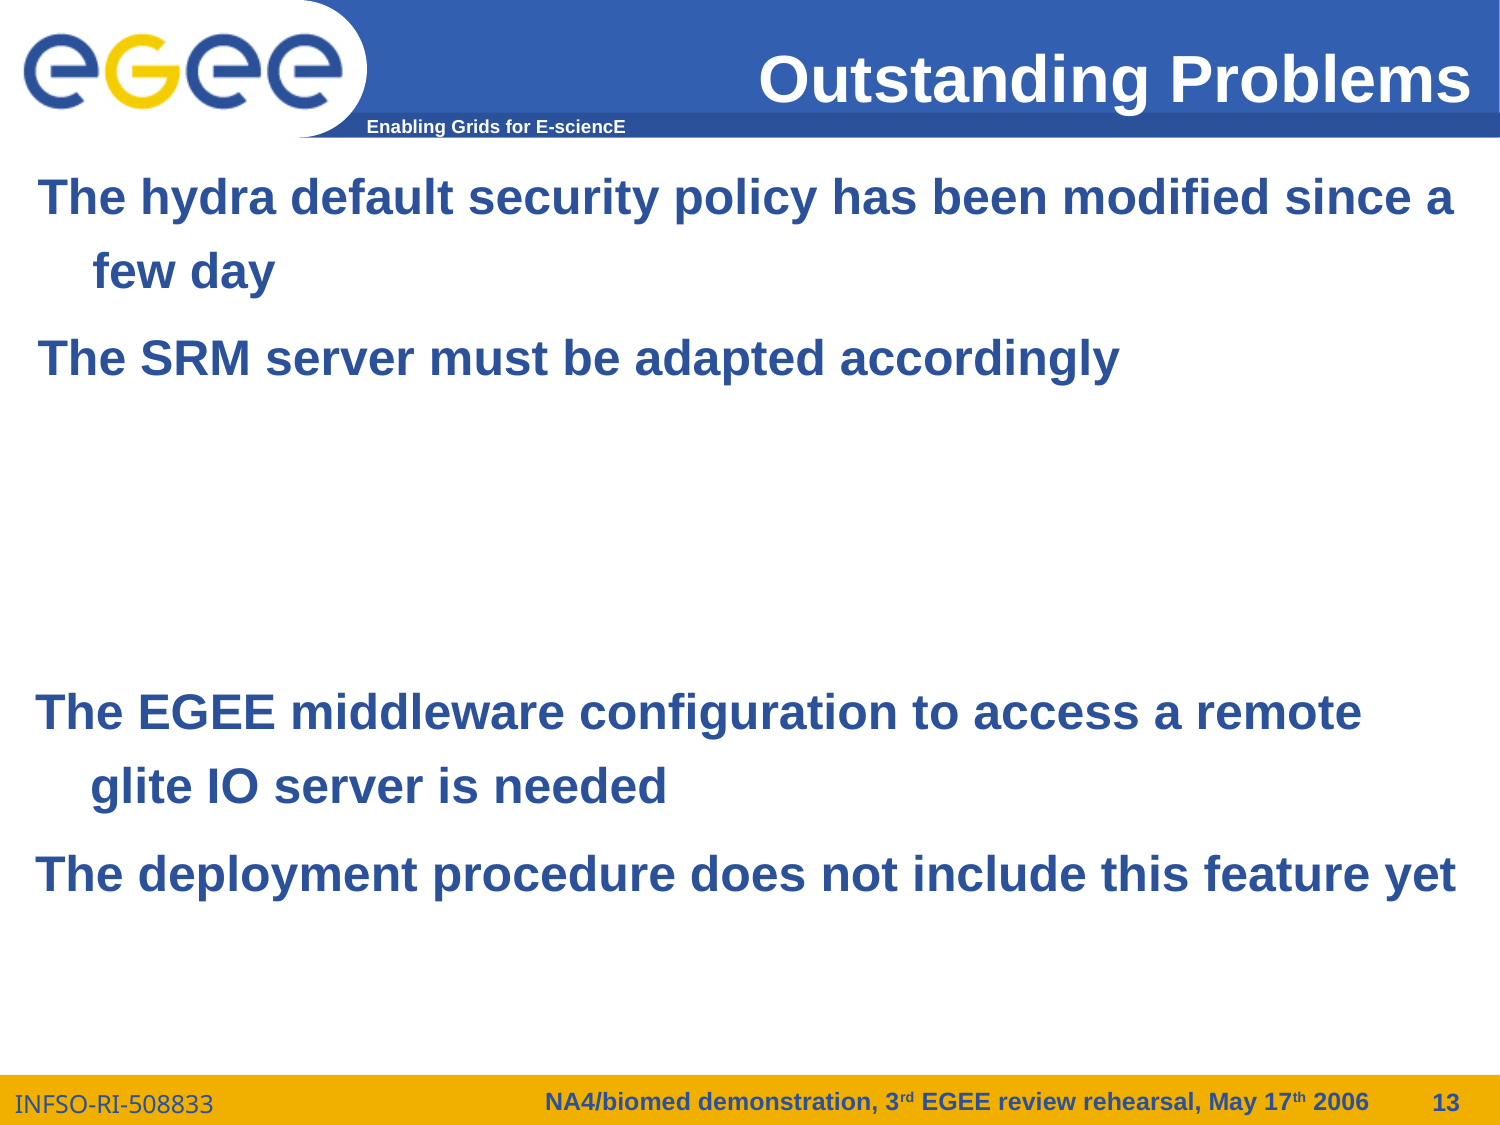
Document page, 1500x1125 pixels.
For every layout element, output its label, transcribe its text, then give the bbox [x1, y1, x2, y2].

picture [18, 30, 349, 112]
list The hydra default security policy has been modified since a few day The SRM server must be adapted accordingly [37, 149, 1465, 585]
list The EGEE middleware configuration to access a remote glite IO server is needed The deployment procedure does not include this feature yet [35, 665, 1463, 1057]
title Outstanding Problems [369, 10, 1474, 124]
